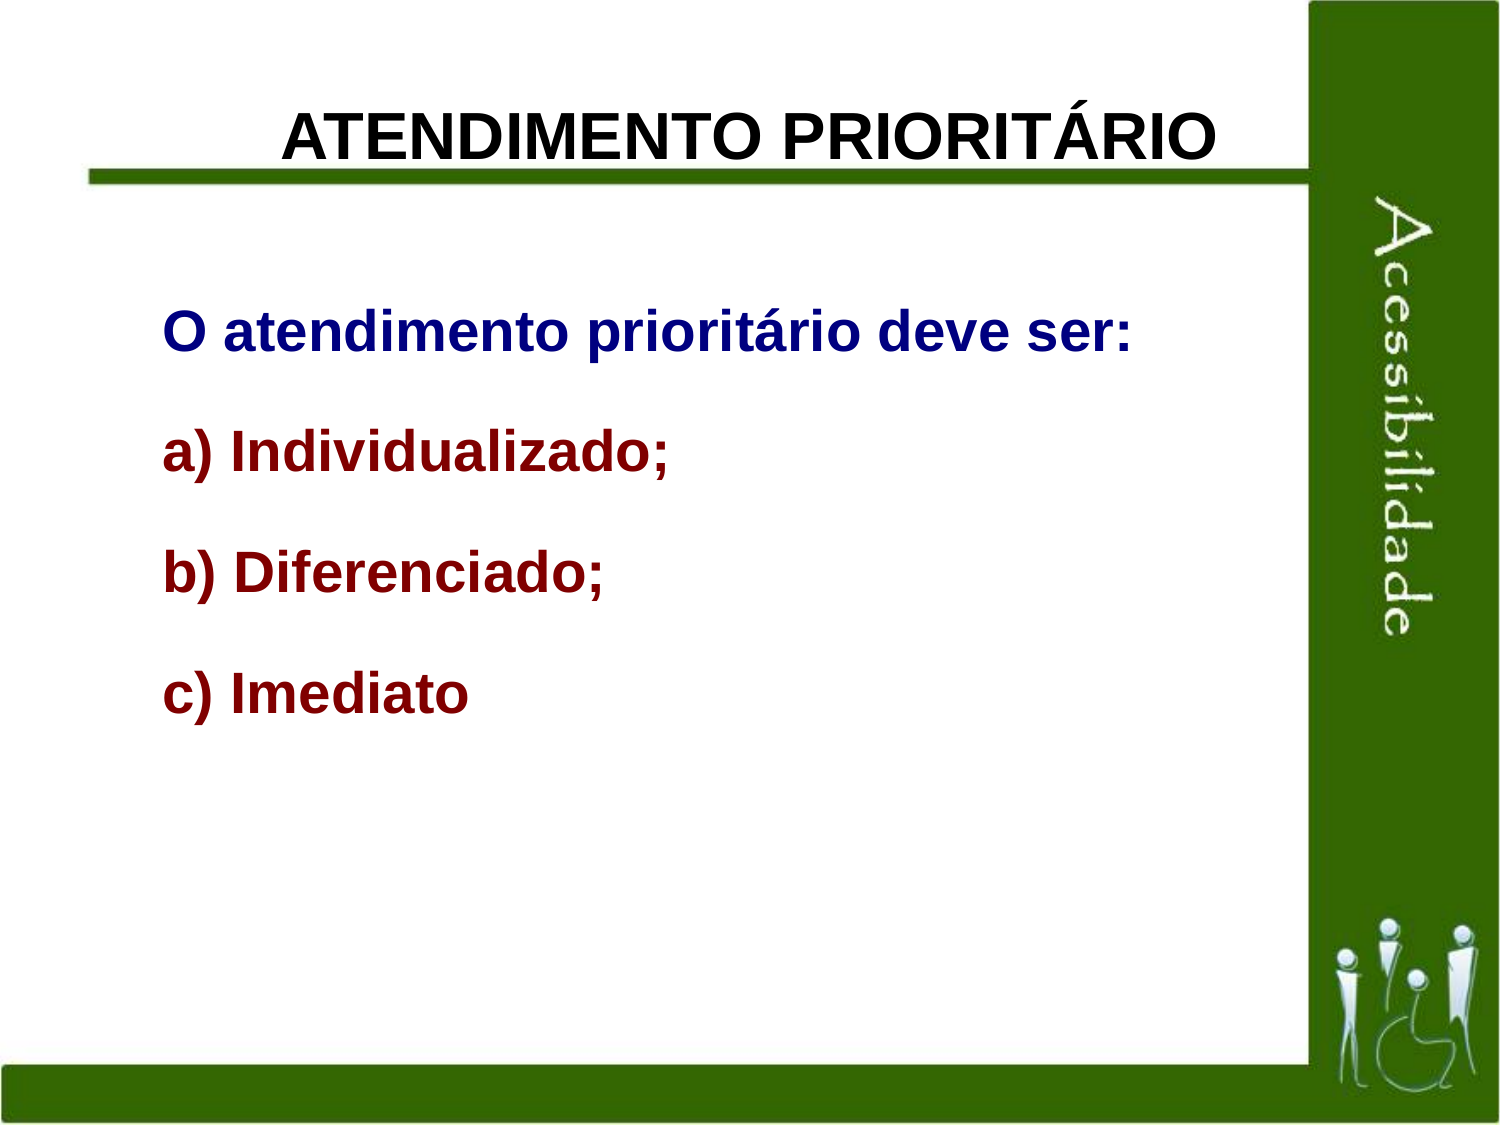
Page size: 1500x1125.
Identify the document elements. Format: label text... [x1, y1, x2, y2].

text_box O atendimento prioritário deve ser: a) Individualizado; b) Diferenciado; c) Imediato [147, 295, 1150, 748]
title ATENDIMENTO PRIORITÁRIO [75, 45, 1425, 233]
chart [75, 262, 1425, 930]
picture [0, 0, 1500, 1125]
